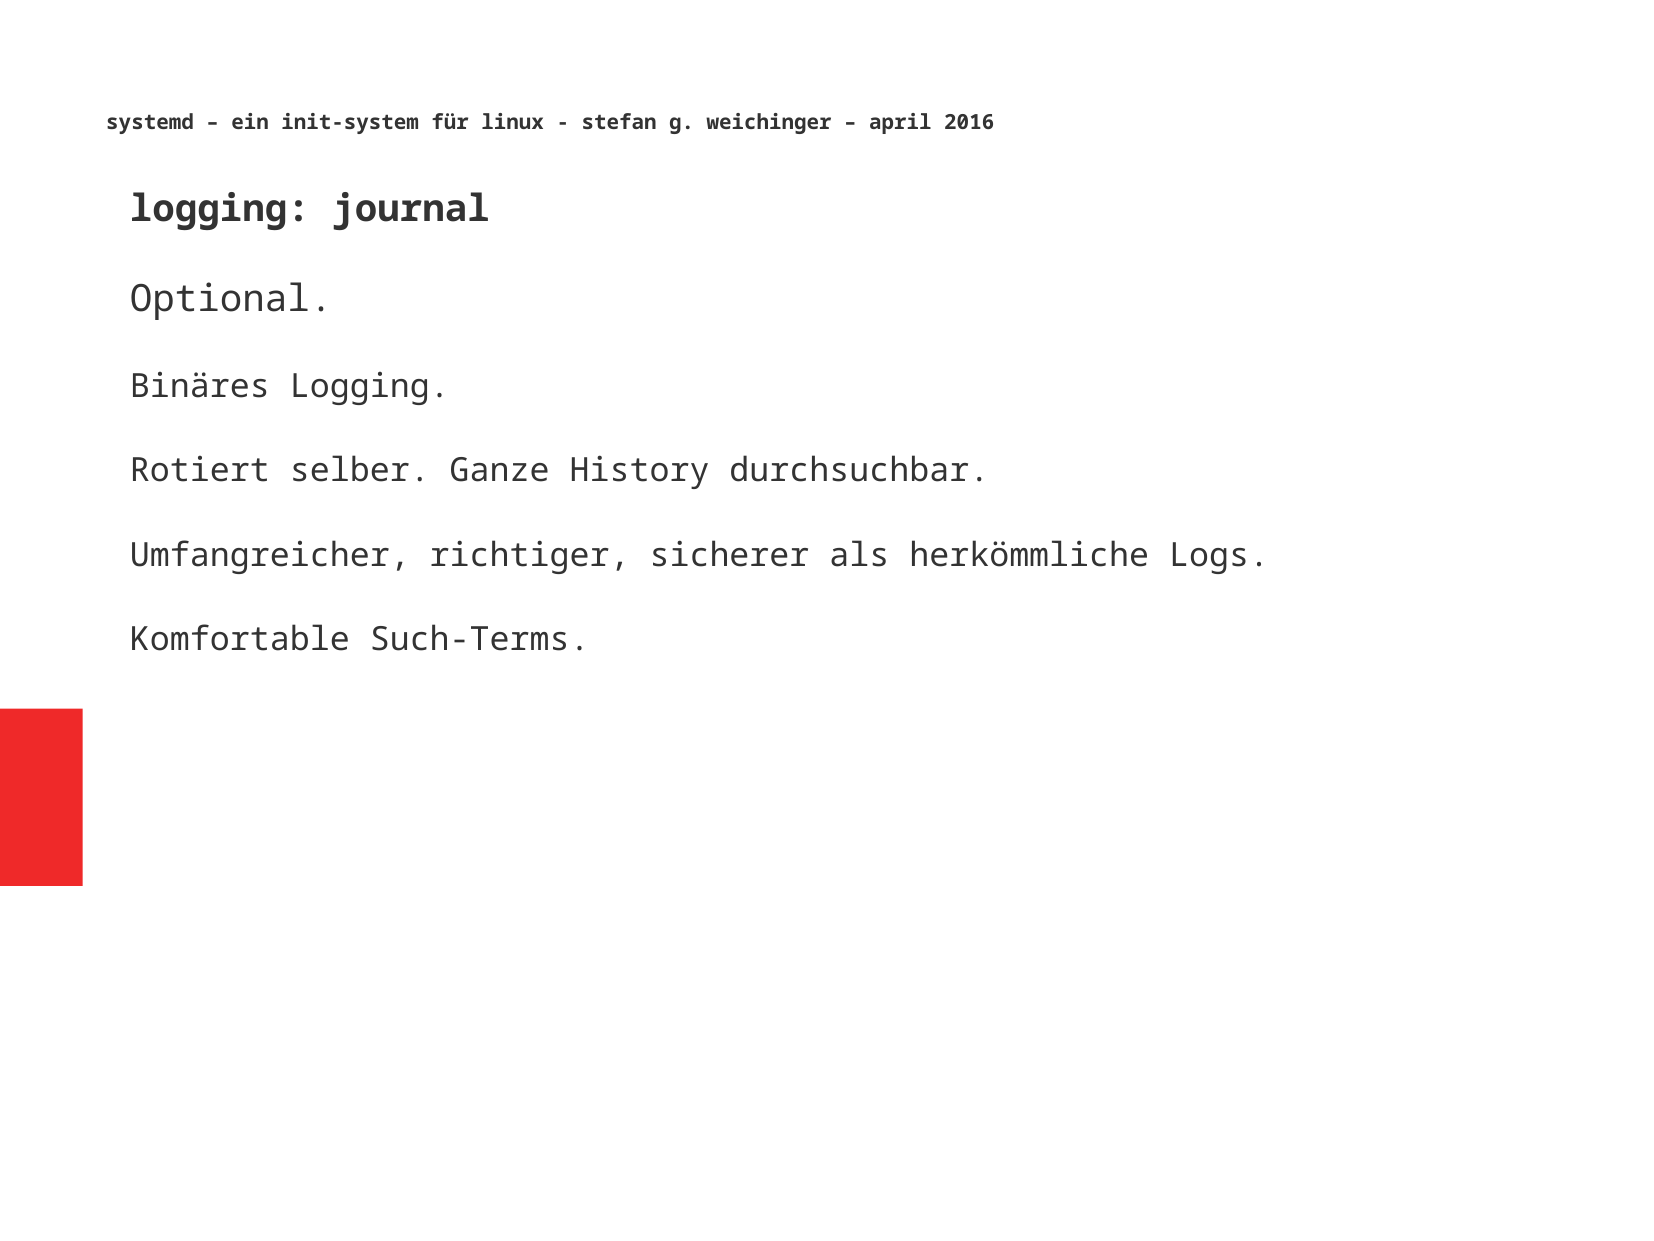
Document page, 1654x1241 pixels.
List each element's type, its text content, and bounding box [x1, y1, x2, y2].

title systemd – ein init-system für linux - stefan g. weichinger – april 2016 [106, 59, 1512, 184]
list logging: journal Optional. Binäres Logging. Rotiert selber. Ganze History durchsuchbar. Umfangreicher, richtiger, sicherer als herkömmliche Logs. Komfortable Such-Terms. [129, 181, 1536, 1111]
